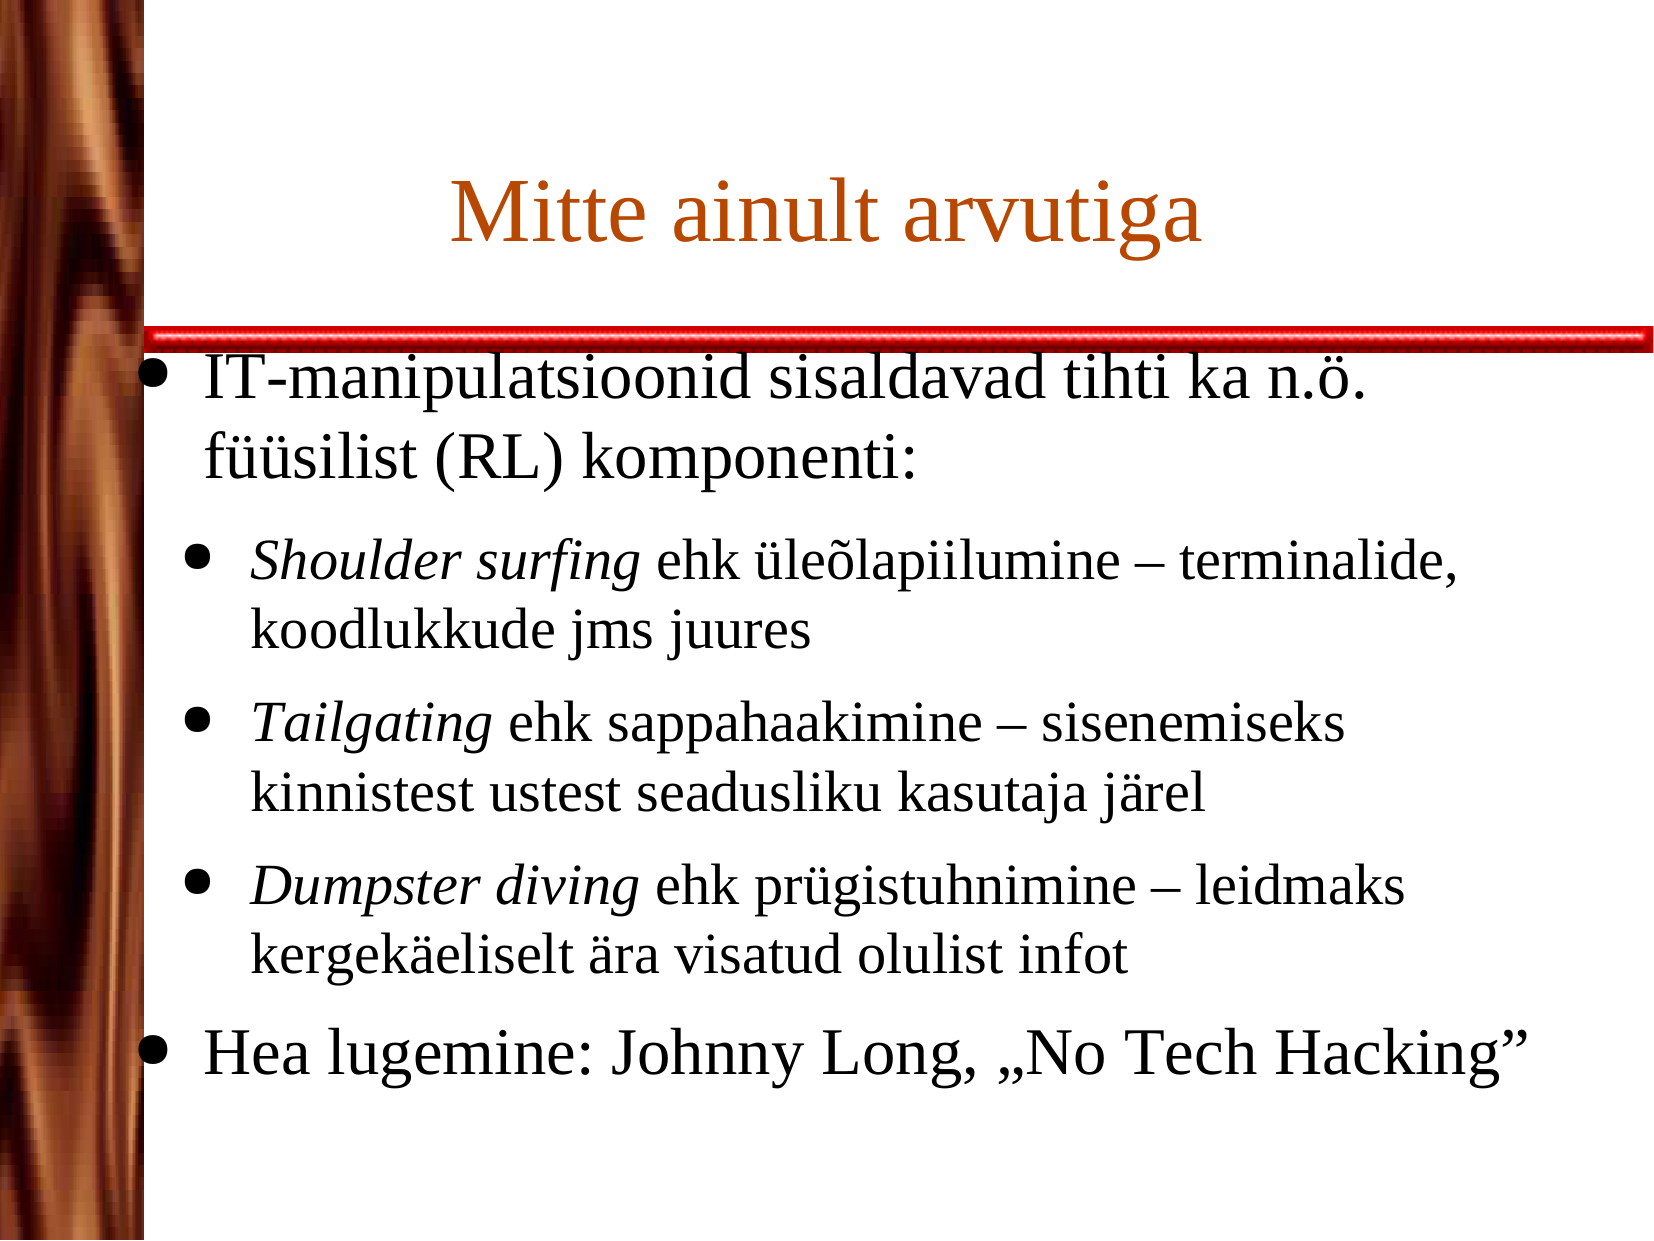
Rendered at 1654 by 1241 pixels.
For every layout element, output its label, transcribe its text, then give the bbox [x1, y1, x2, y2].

picture [0, 0, 1654, 1240]
list IT-manipulatsioonid sisaldavad tihti ka n.ö. füüsilist (RL) komponenti: Shoulder surfing ehk üleõlapiilumine – terminalide, koodlukkude jms juures Tailgating ehk sappahaakimine – sisenemiseks kinnistest ustest seadusliku kasutaja järel Dumpster diving ehk prügistuhnimine – leidmaks kergekäeliselt ära visatud olulist infot Hea lugemine: Johnny Long, „No Tech Hacking” [121, 332, 1533, 1114]
title Mitte ainult arvutiga [121, 100, 1533, 312]
